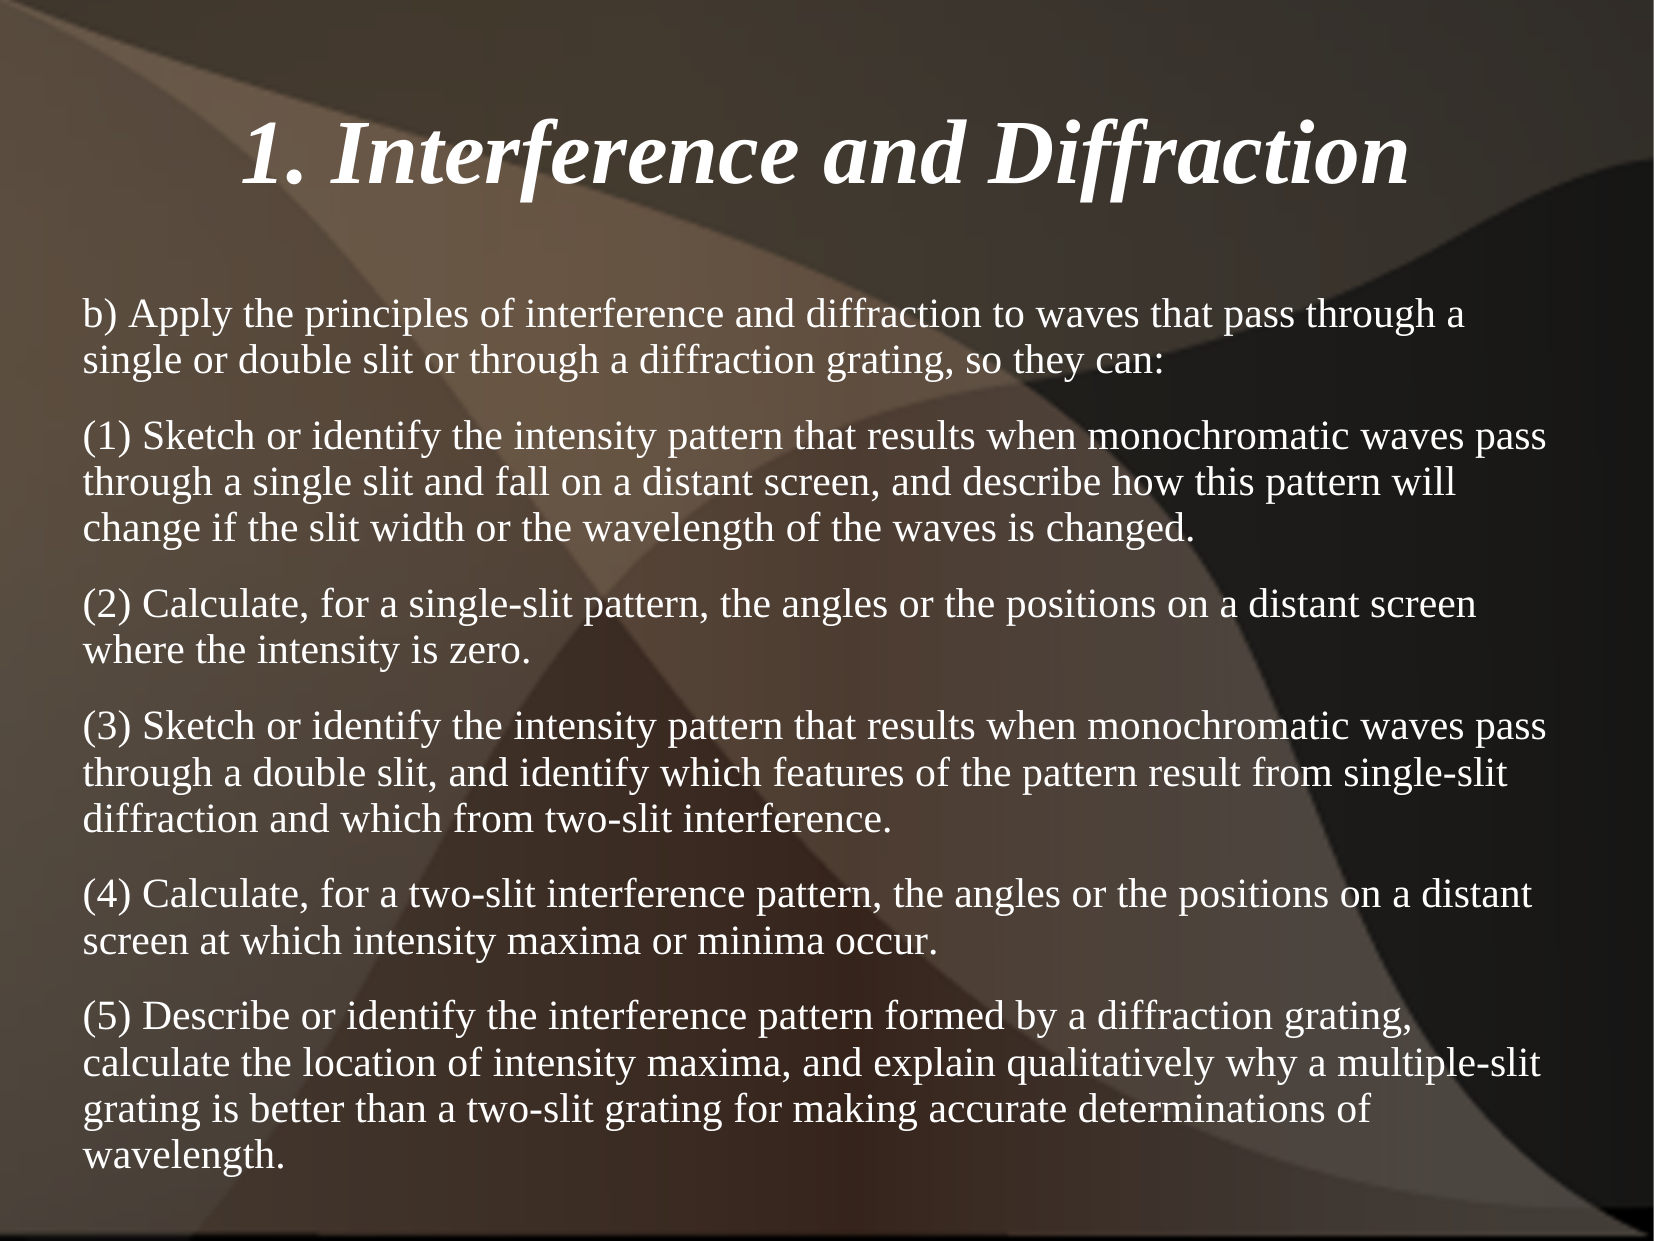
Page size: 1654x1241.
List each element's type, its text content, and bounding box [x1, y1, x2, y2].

title 1. Interference and Diffraction [82, 56, 1571, 250]
picture [0, 0, 1654, 1241]
list b) Apply the principles of interference and diffraction to waves that pass through a single or double slit or through a diffraction grating, so they can: (1) Sketch or identify the intensity pattern that results when monochromatic waves pass through a single slit and fall on a distant screen, and describe how this pattern will change if the slit width or the wavelength of the waves is changed. (2) Calculate, for a single-slit pattern, the angles or the positions on a distant screen where the intensity is zero. (3) Sketch or identify the intensity pattern that results when monochromatic waves pass through a double slit, and identify which features of the pattern result from single-slit diffraction and which from two-slit interference. (4) Calculate, for a two-slit interference pattern, the angles or the positions on a distant screen at which intensity maxima or minima occur. (5) Describe or identify the interference pattern formed by a diffraction grating, calculate the location of intensity maxima, and explain qualitatively why a multiple-slit grating is better than a two-slit grating for making accurate determinations of wavelength. [82, 290, 1571, 1241]
